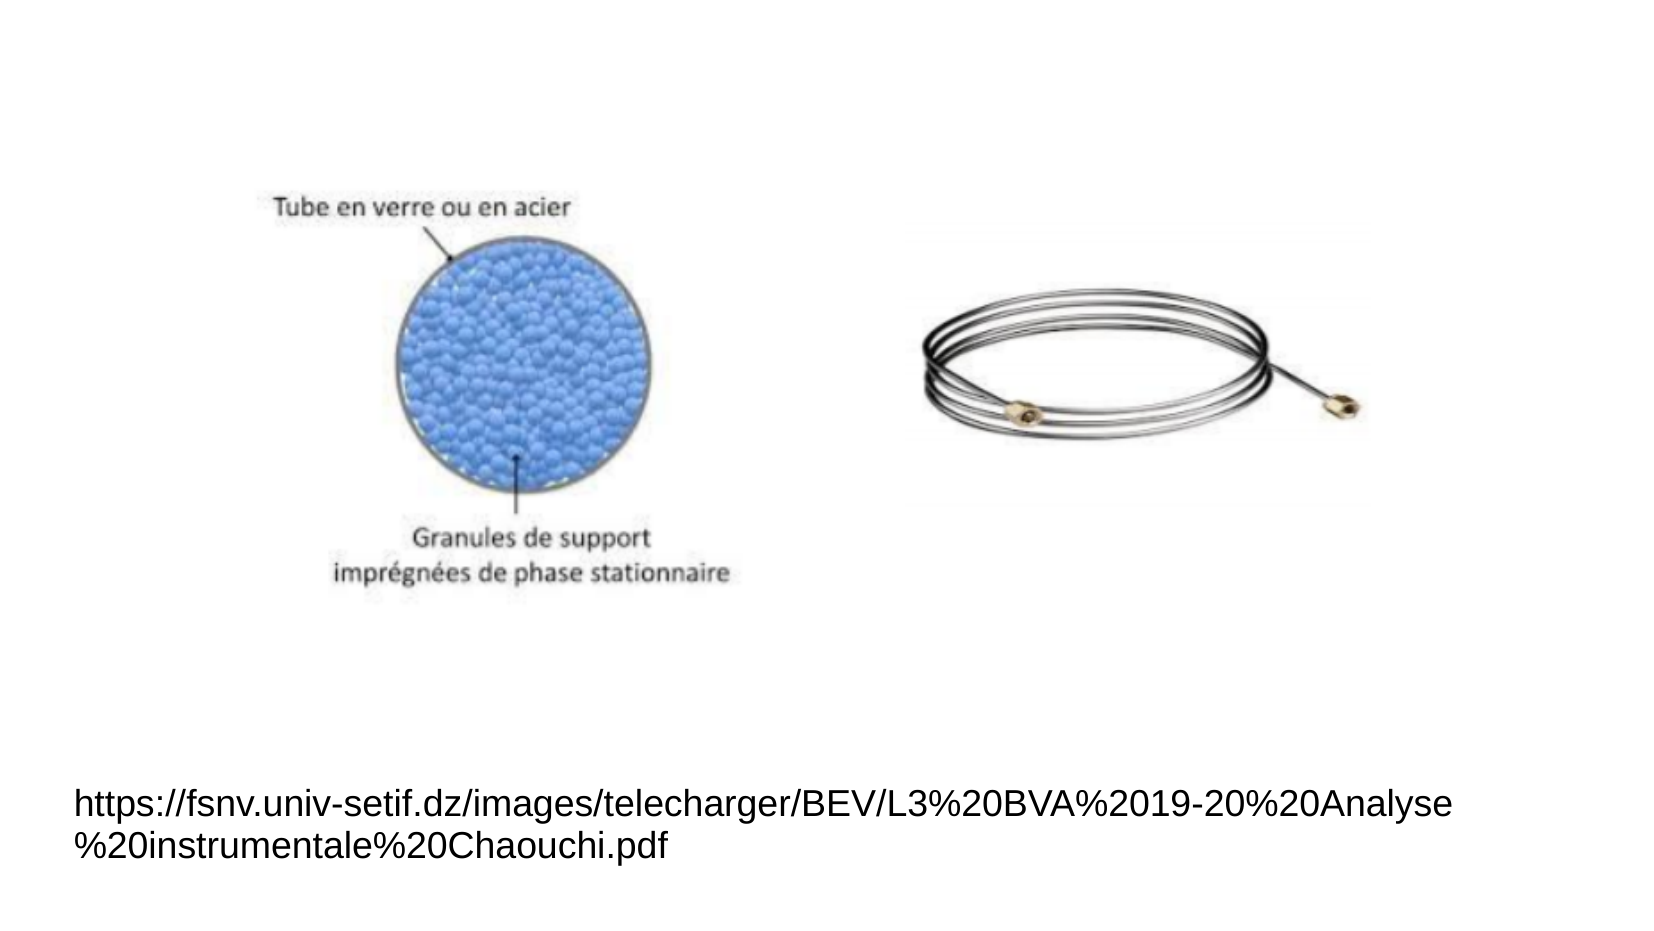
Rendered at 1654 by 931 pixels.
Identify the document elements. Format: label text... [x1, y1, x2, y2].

picture [188, 150, 1502, 626]
text_box https://fsnv.univ-setif.dz/images/telecharger/BEV/L3%20BVA%2019-20%20Analyse%20instrumentale%20Chaouchi.pdf [59, 775, 1560, 917]
